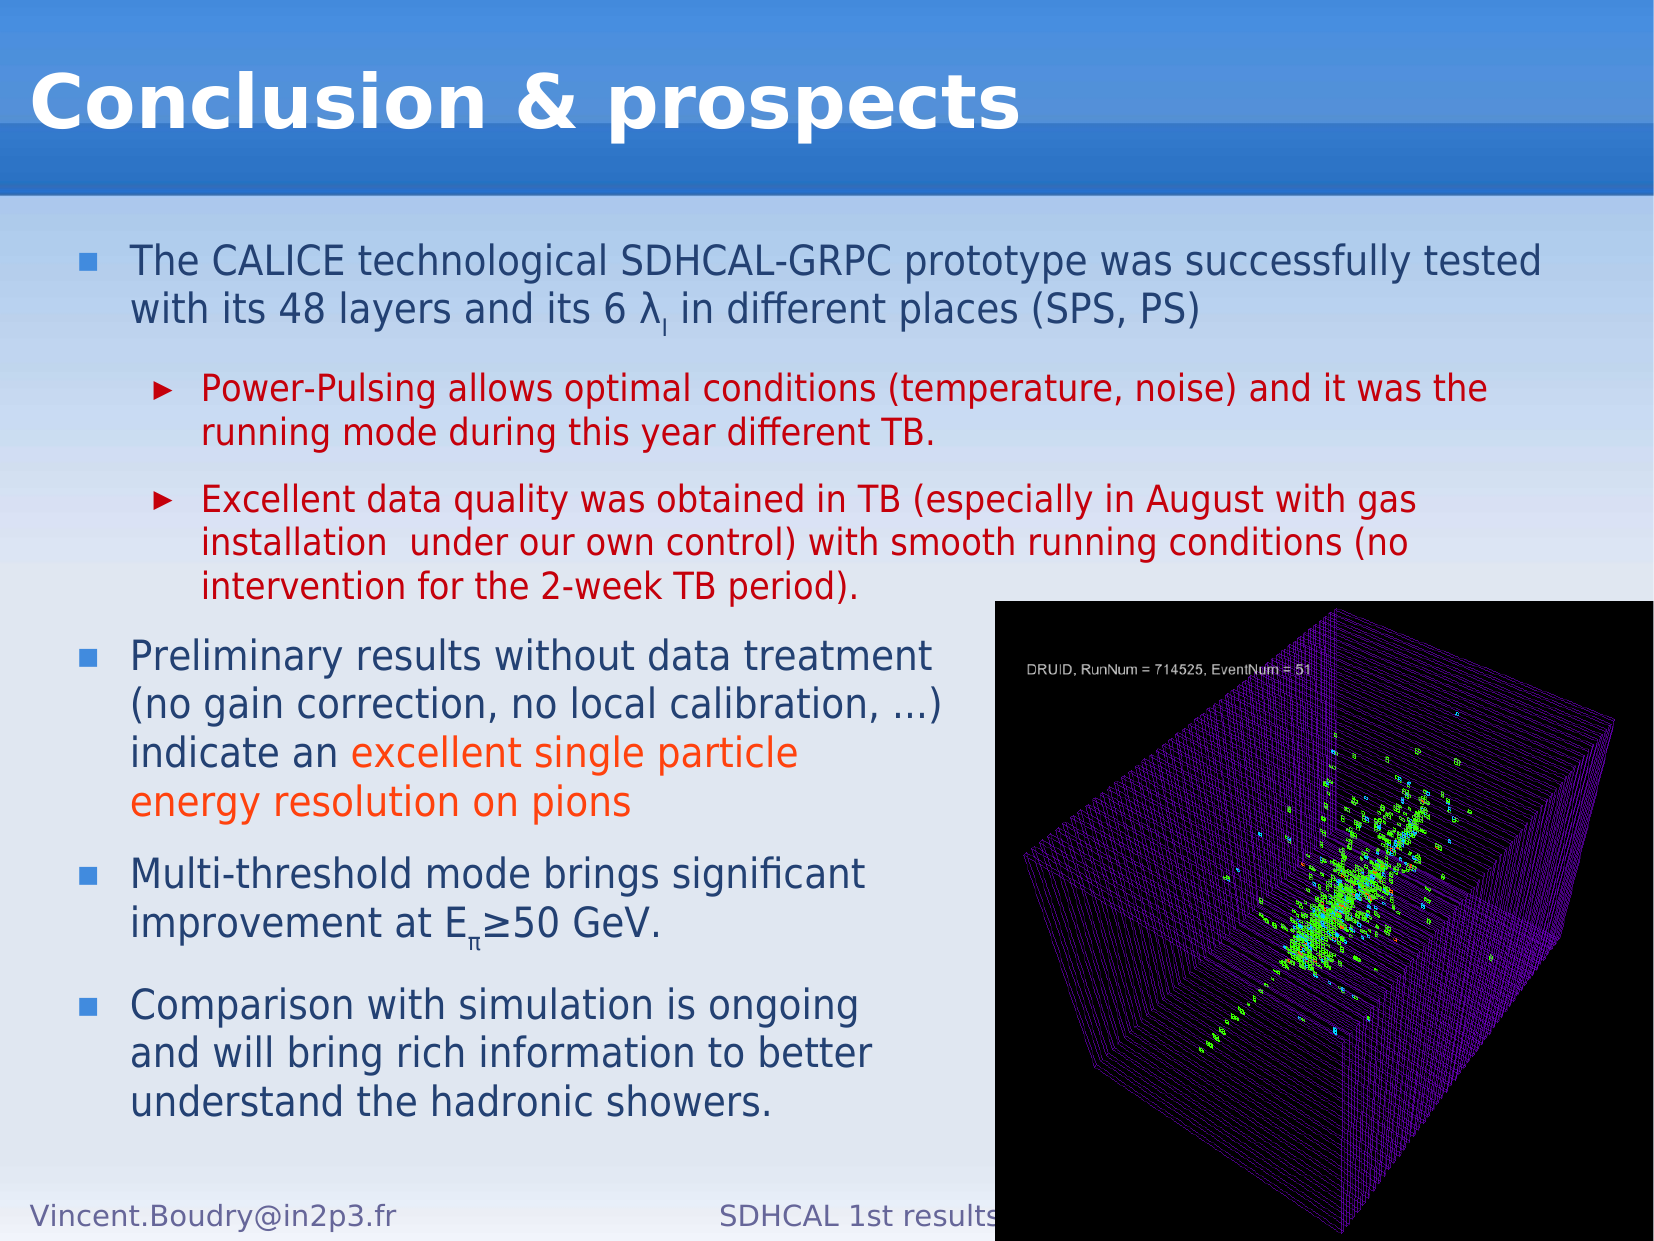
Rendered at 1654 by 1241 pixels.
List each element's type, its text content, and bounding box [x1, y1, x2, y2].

list The CALICE technological SDHCAL-GRPC prototype was successfully tested with its 48 layers and its 6 λI in different places (SPS, PS) Power-Pulsing allows optimal conditions (temperature, noise) and it was the running mode during this year different TB. Excellent data quality was obtained in TB (especially in August with gas installation under our own control) with smooth running conditions (no intervention for the 2-week TB period). Preliminary results without data treatment (no gain correction, no local calibration, ...) indicate an excellent single particle energy resolution on pions Multi-threshold mode brings significant improvement at Eπ≥50 GeV. Comparison with simulation is ongoing and will bring rich information to better understand the hadronic showers. [59, 236, 1595, 1152]
title Conclusion & prospects [29, 0, 1654, 207]
picture [0, 0, 1654, 1241]
